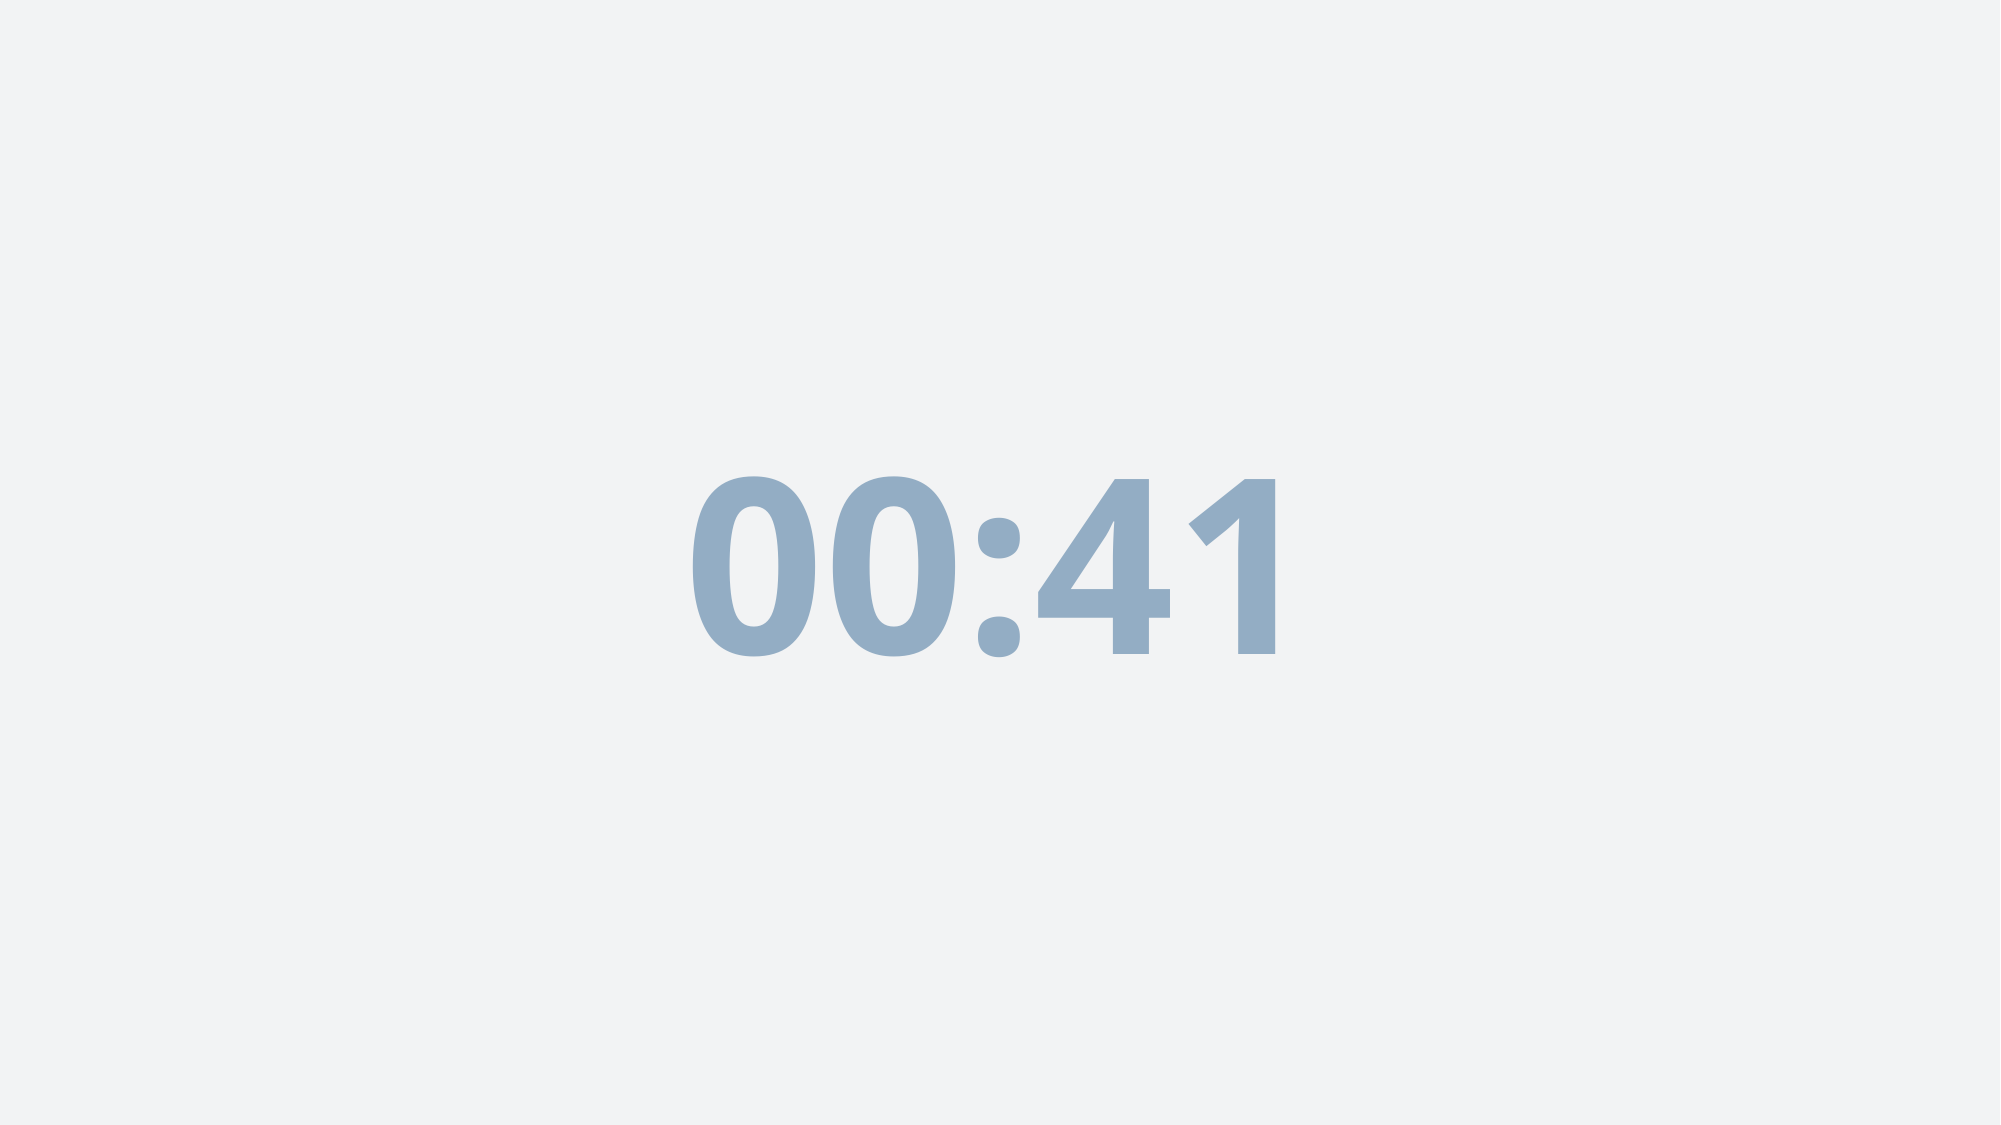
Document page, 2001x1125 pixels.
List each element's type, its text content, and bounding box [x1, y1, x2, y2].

title 00:41 [682, 417, 1318, 708]
